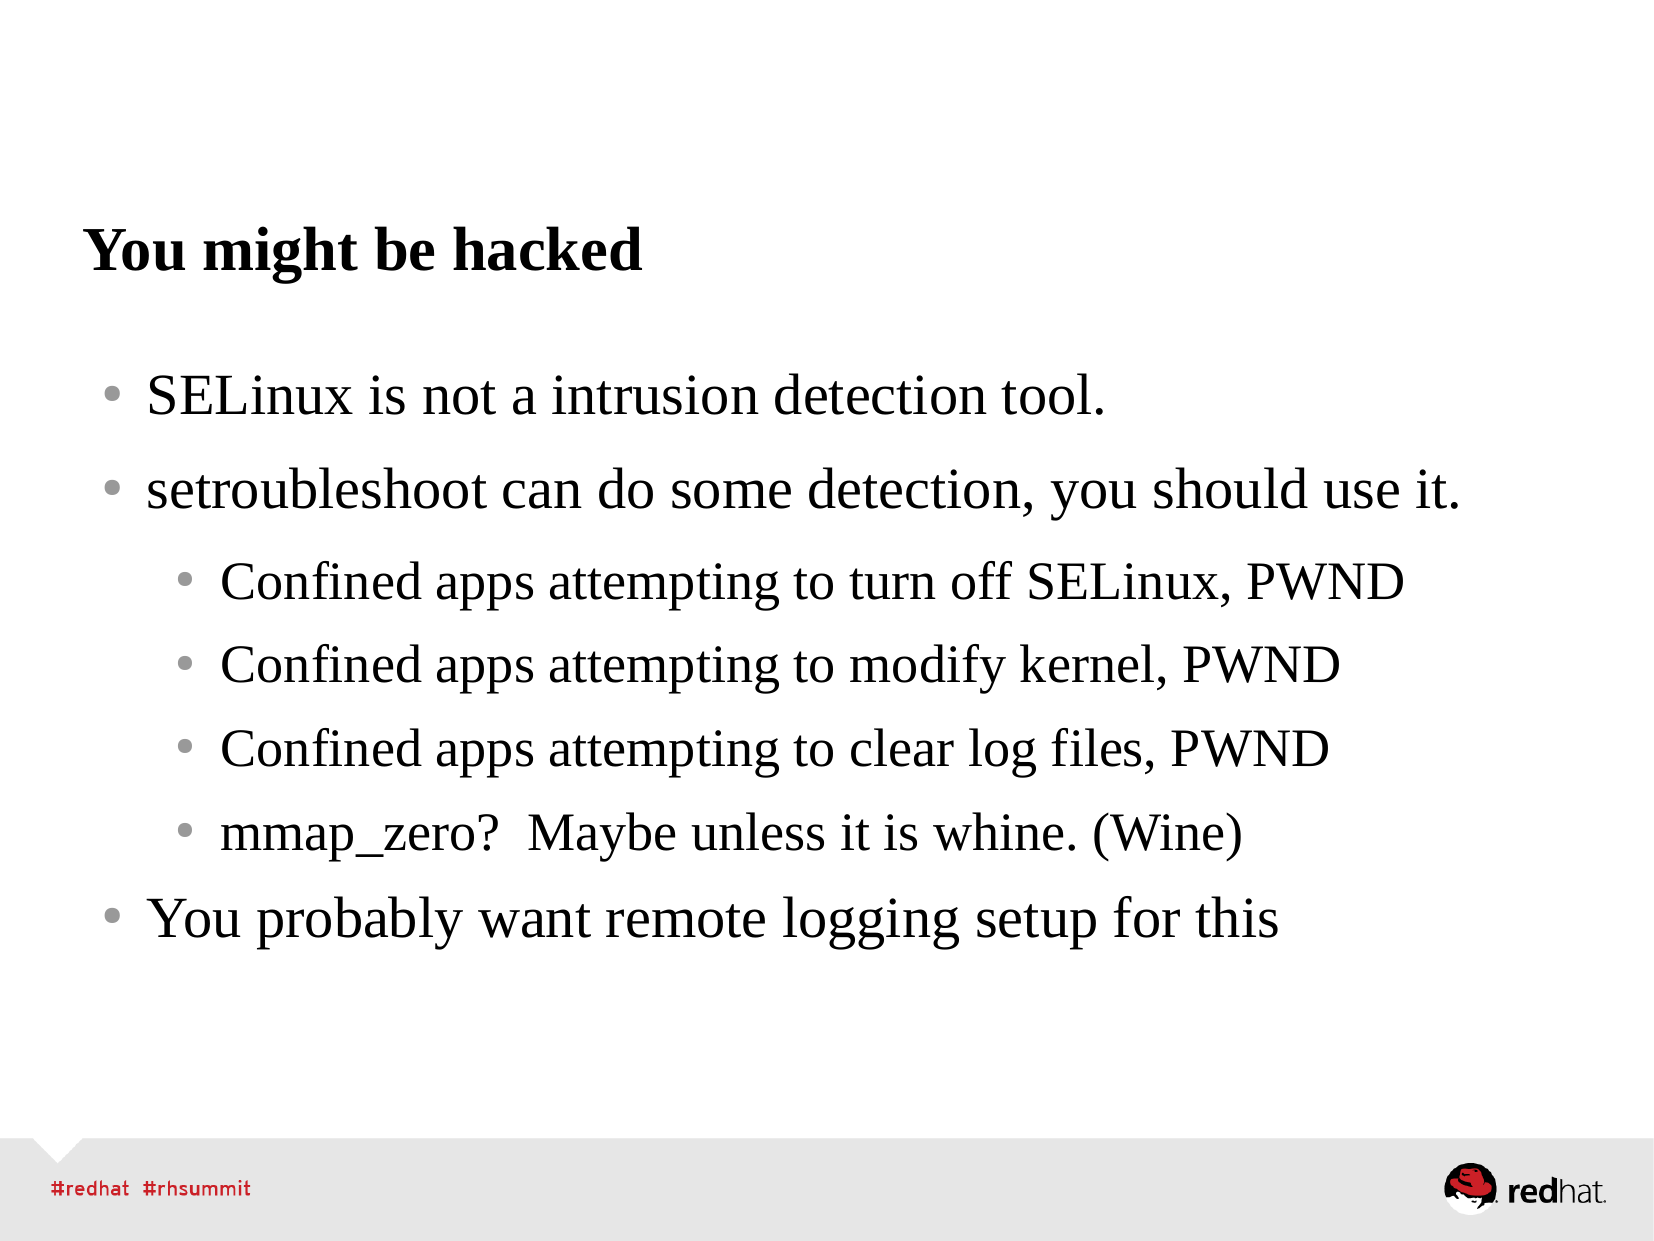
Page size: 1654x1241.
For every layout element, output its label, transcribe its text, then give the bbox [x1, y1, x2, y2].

title You might be hacked [82, 155, 1571, 344]
list SELinux is not a intrusion detection tool. setroubleshoot can do some detection, you should use it. Confined apps attempting to turn off SELinux, PWND Confined apps attempting to modify kernel, PWND Confined apps attempting to clear log files, PWND mmap_zero? Maybe unless it is whine. (Wine) You probably want remote logging setup for this [86, 362, 1576, 1157]
picture [0, 0, 1654, 1241]
